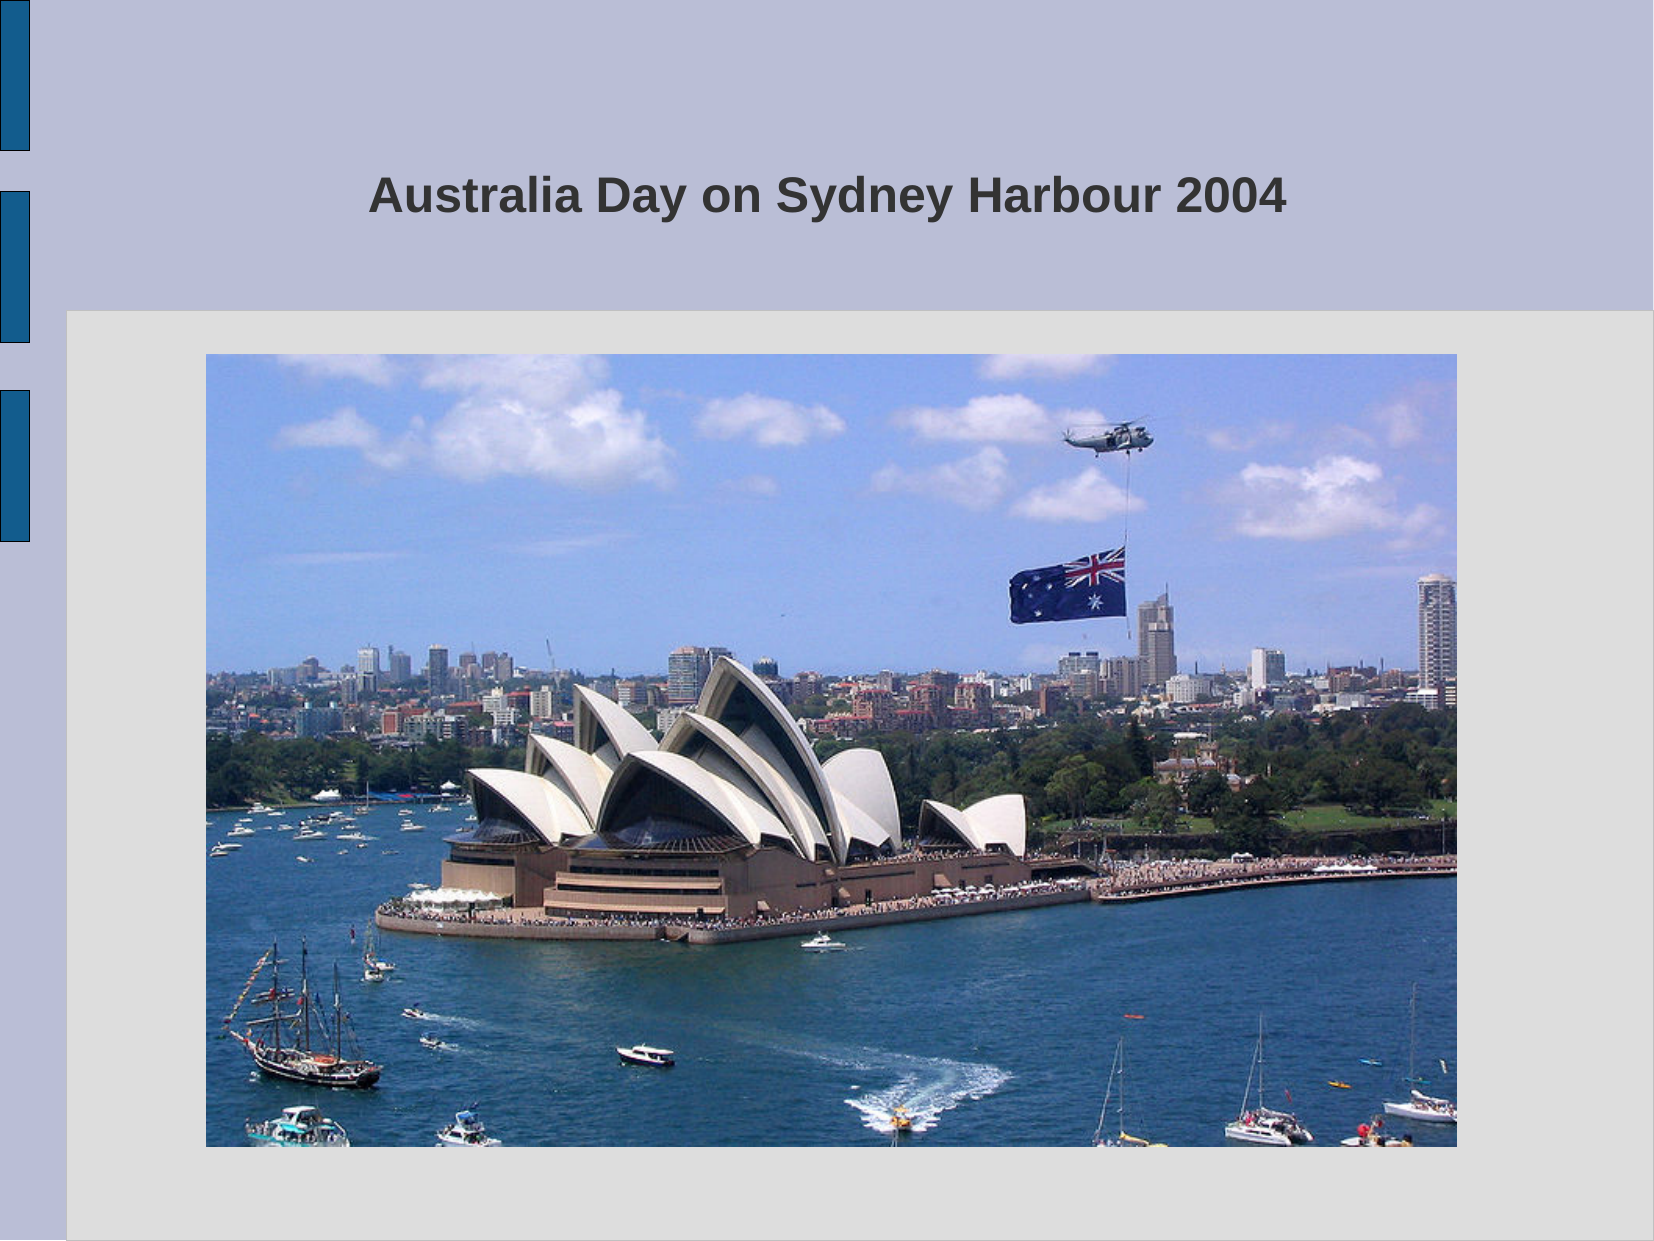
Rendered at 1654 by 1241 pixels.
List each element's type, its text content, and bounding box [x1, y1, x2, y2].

picture [206, 354, 1457, 1147]
title Australia Day on Sydney Harbour 2004 [121, 91, 1534, 299]
